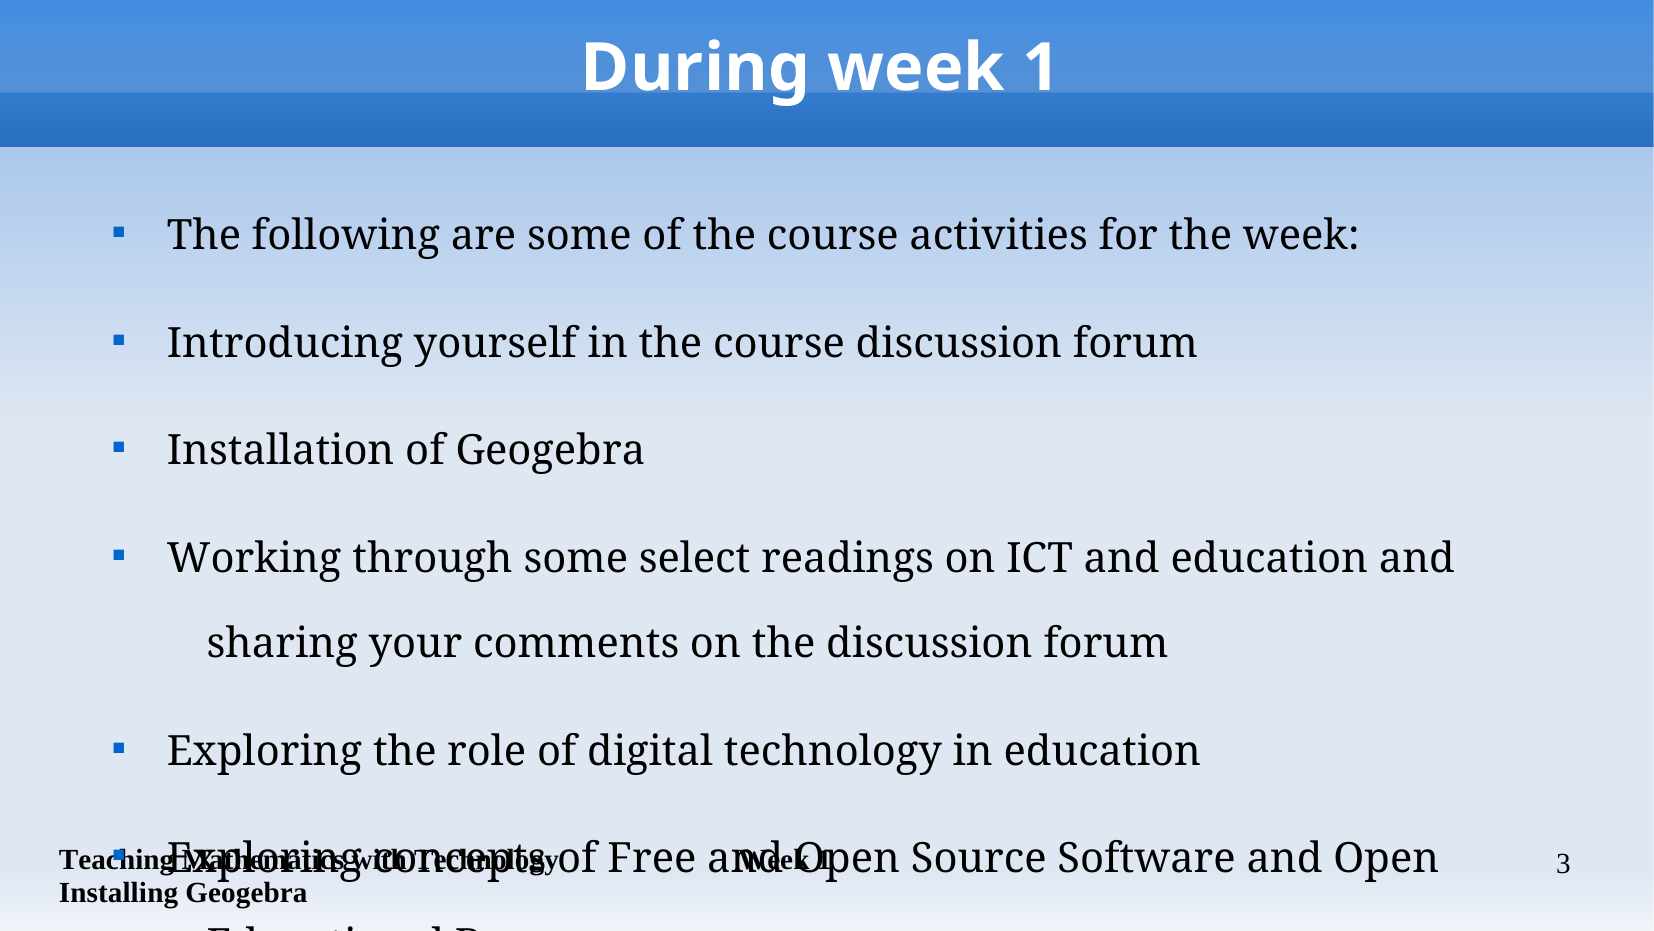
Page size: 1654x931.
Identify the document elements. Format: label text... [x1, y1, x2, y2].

list The following are some of the course activities for the week: Introducing yourself in the course discussion forum Installation of Geogebra Working through some select readings on ICT and education and sharing your comments on the discussion forum Exploring the role of digital technology in education Exploring concepts of Free and Open Source Software and Open Educational Resources. [82, 176, 1571, 791]
title During week 1 [76, 0, 1565, 143]
picture [0, 0, 1654, 931]
